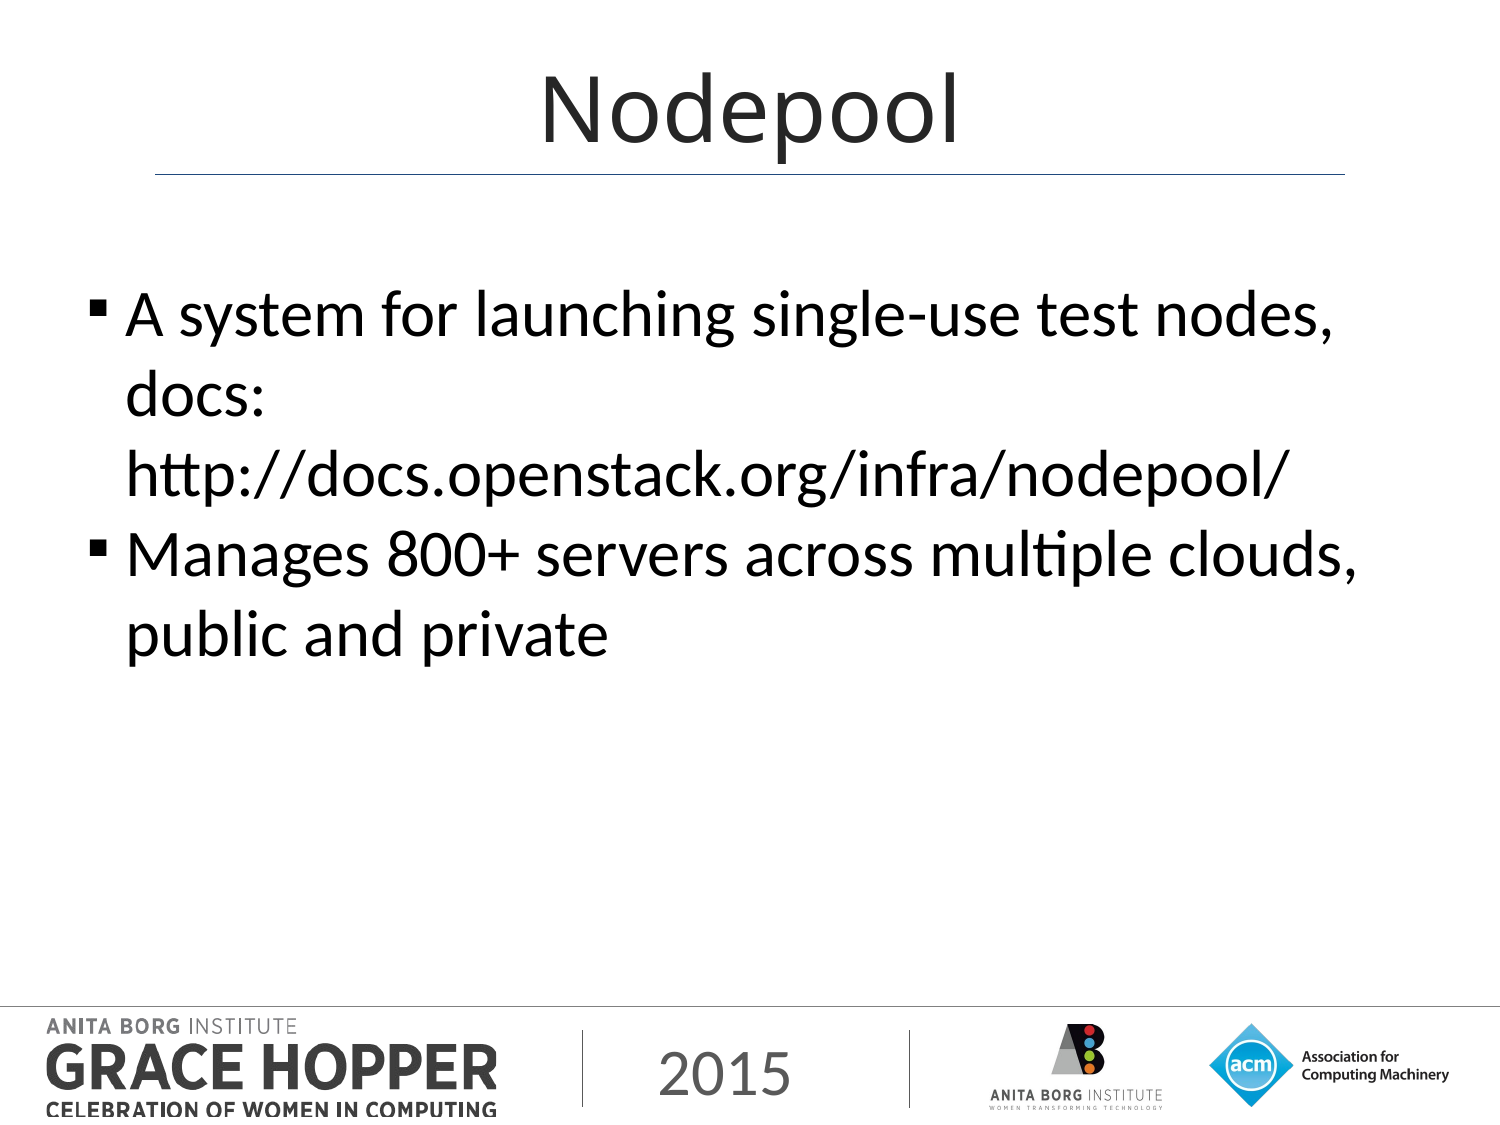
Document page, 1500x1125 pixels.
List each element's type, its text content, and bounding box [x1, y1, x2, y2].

text_box A system for launching single-use test nodes, docs: http://docs.openstack.org/infra/nodepool/ Manages 800+ servers across multiple clouds, public and private [74, 262, 1425, 1005]
text_box Nodepool [74, 19, 1425, 191]
picture [989, 1024, 1162, 1110]
picture [1209, 1023, 1449, 1107]
